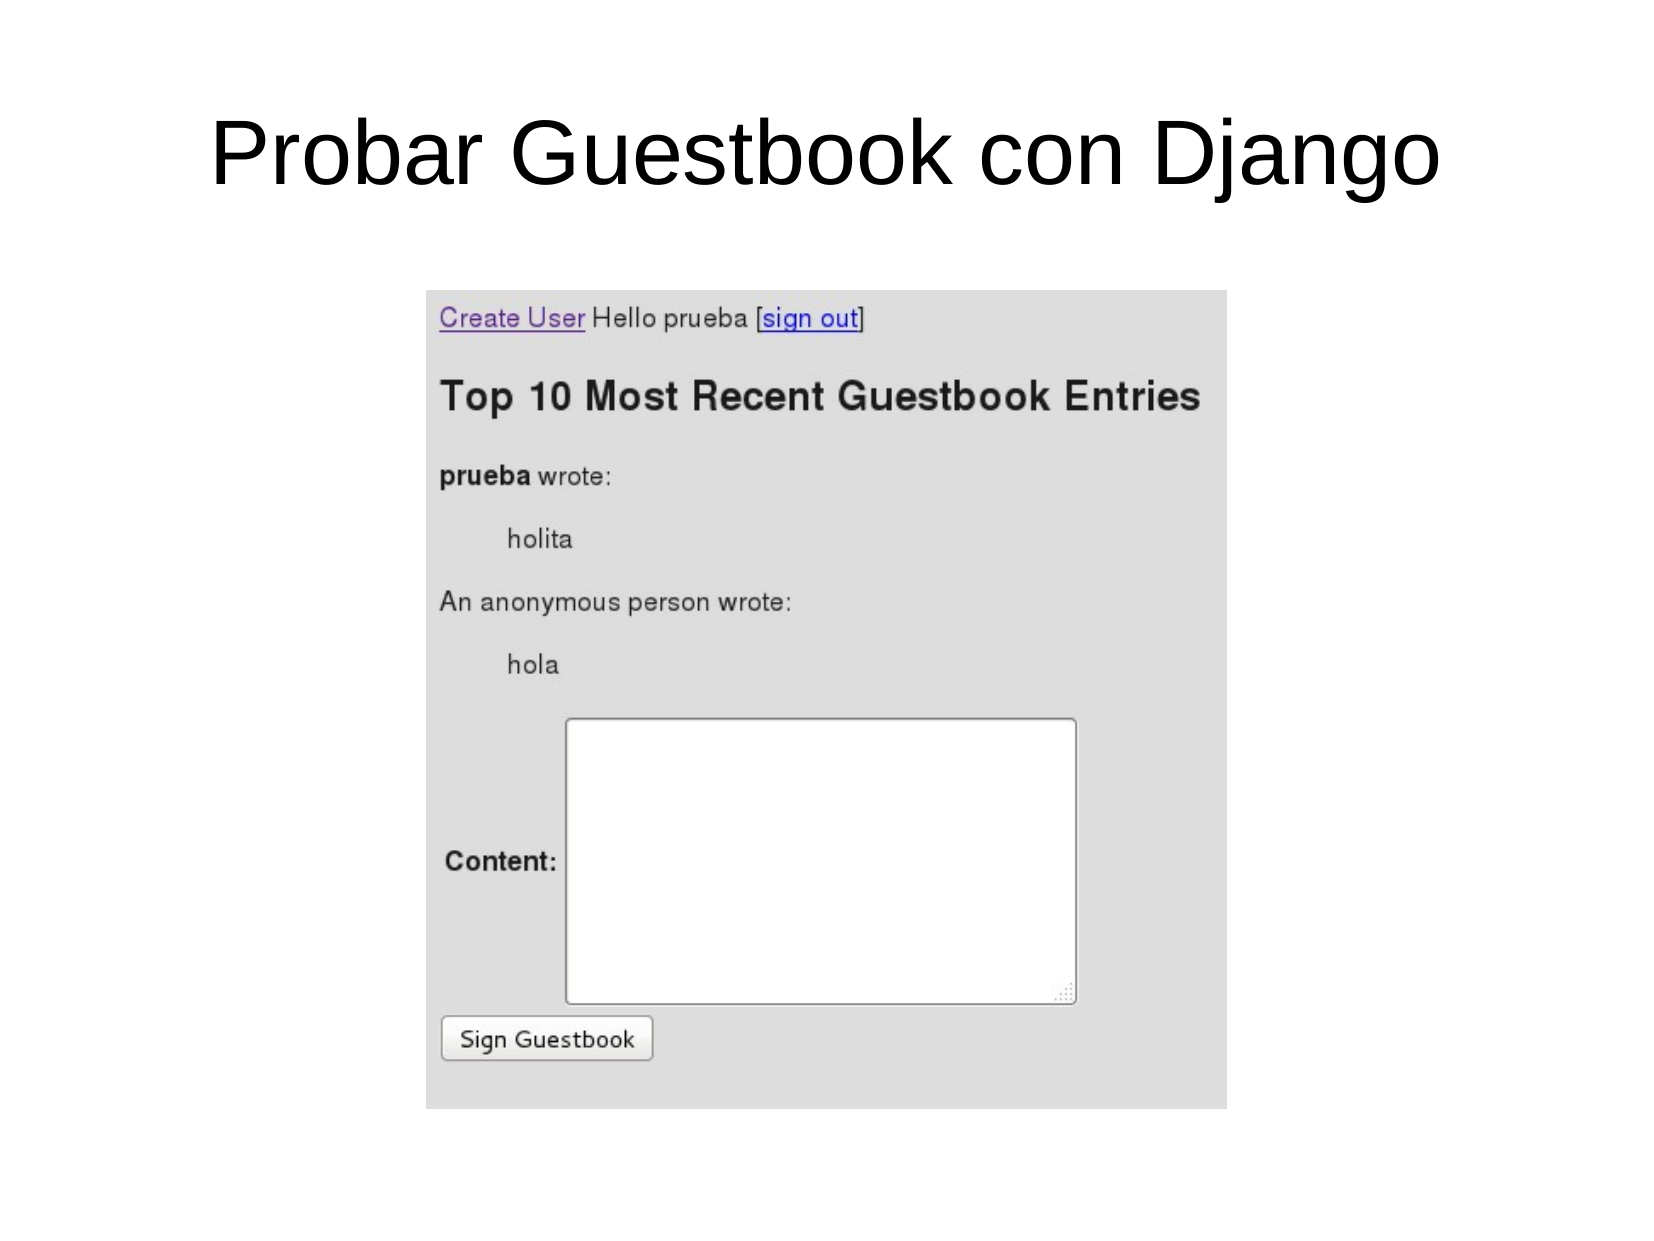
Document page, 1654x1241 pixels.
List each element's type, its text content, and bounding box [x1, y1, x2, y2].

title Probar Guestbook con Django [82, 49, 1571, 257]
picture [426, 290, 1227, 1109]
